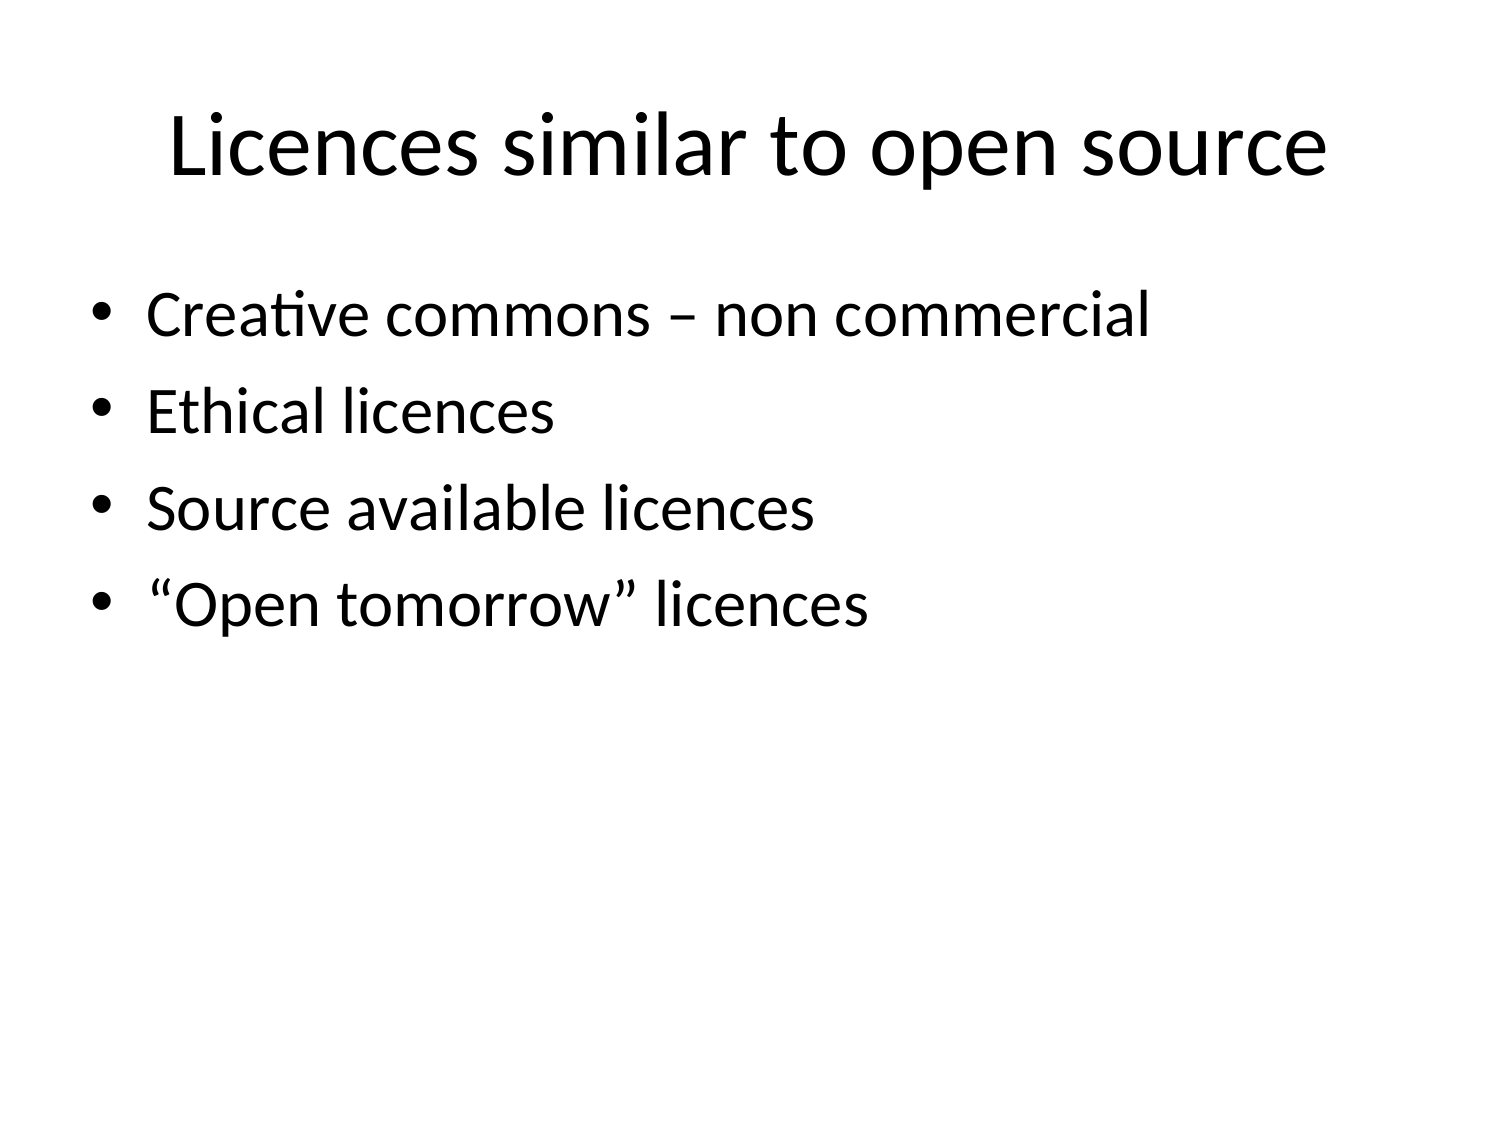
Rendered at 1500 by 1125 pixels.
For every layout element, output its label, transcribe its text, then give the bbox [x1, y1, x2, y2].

title Licences similar to open source [75, 45, 1426, 233]
list Creative commons – non commercial Ethical licences Source available licences “Open tomorrow” licences [75, 262, 1426, 1006]
